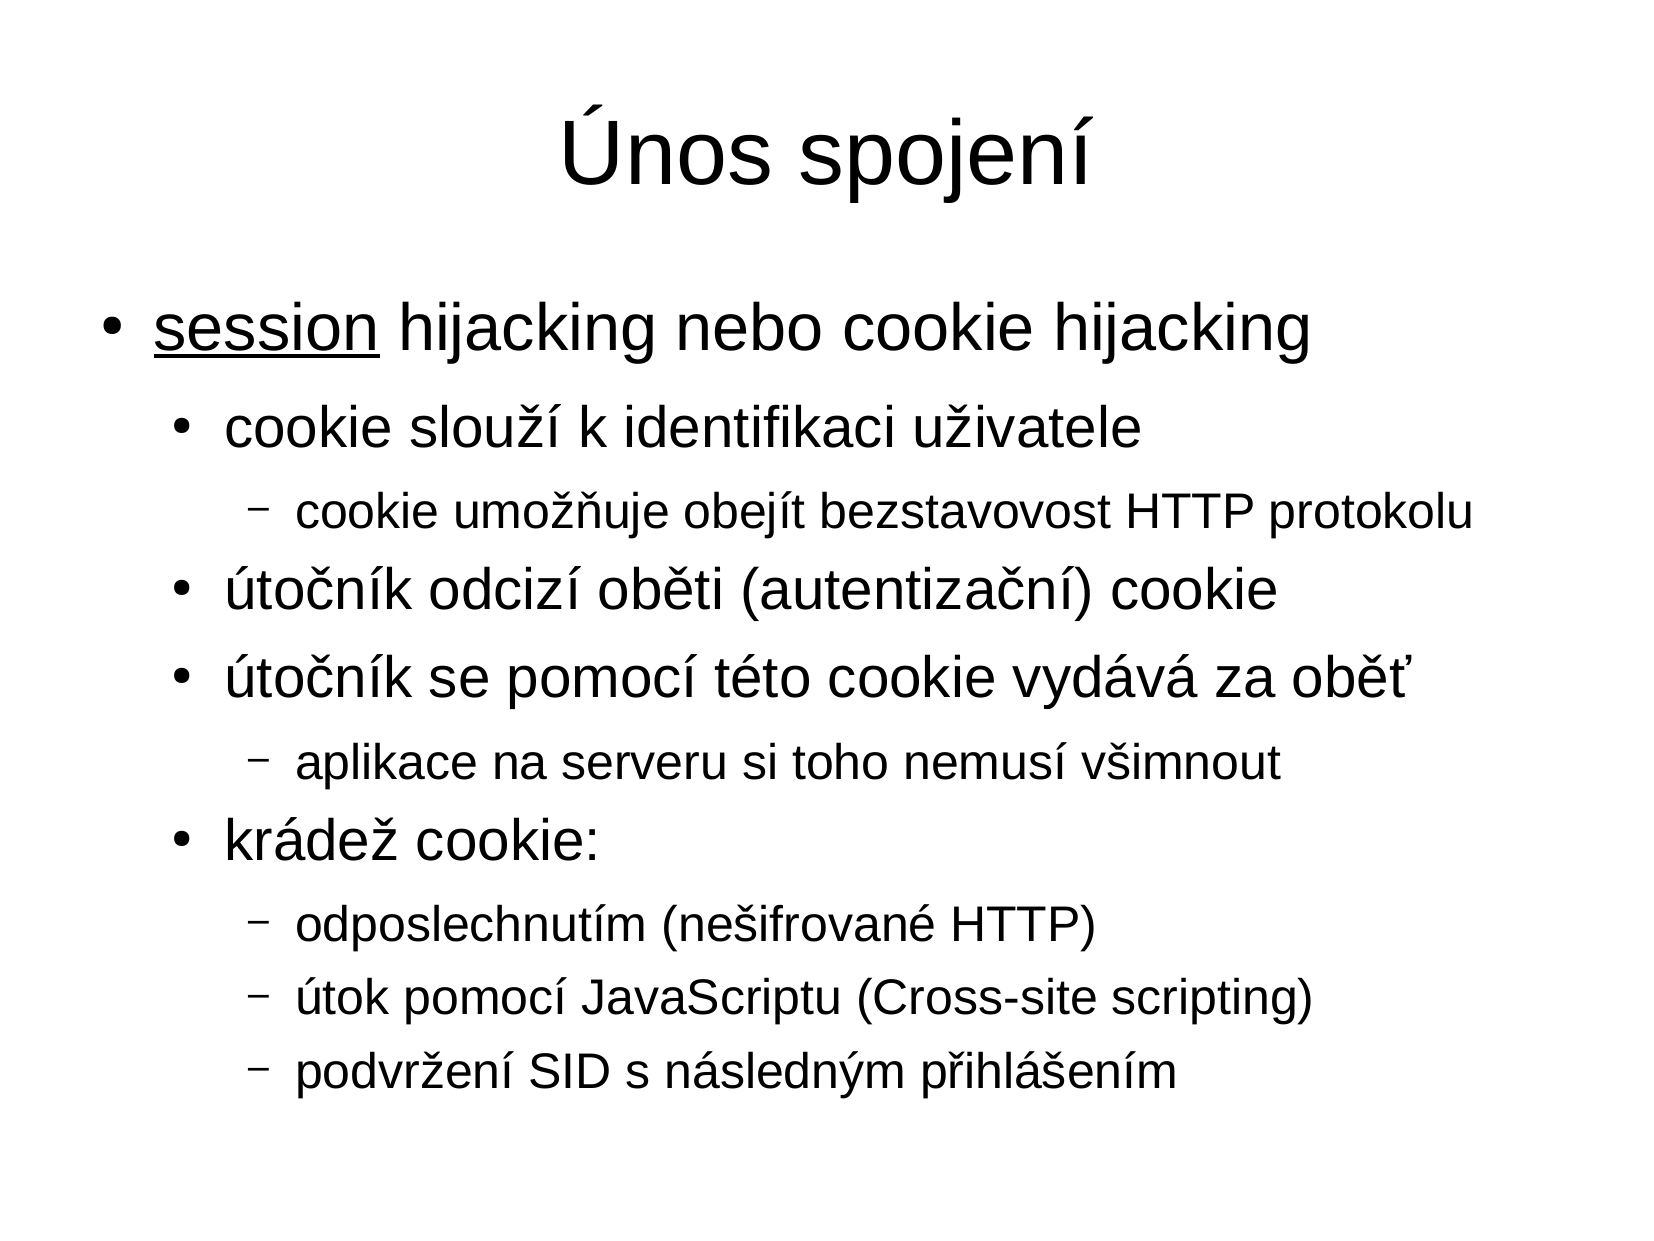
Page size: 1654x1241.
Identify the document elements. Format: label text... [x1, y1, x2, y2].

list session hijacking nebo cookie hijacking cookie slouží k identifikaci uživatele cookie umožňuje obejít bezstavovost HTTP protokolu útočník odcizí oběti (autentizační) cookie útočník se pomocí této cookie vydává za oběť aplikace na serveru si toho nemusí všimnout krádež cookie: odposlechnutím (nešifrované HTTP) útok pomocí JavaScriptu (Cross-site scripting) podvržení SID s následným přihlášením [82, 290, 1571, 1193]
title Únos spojení [82, 49, 1571, 257]
